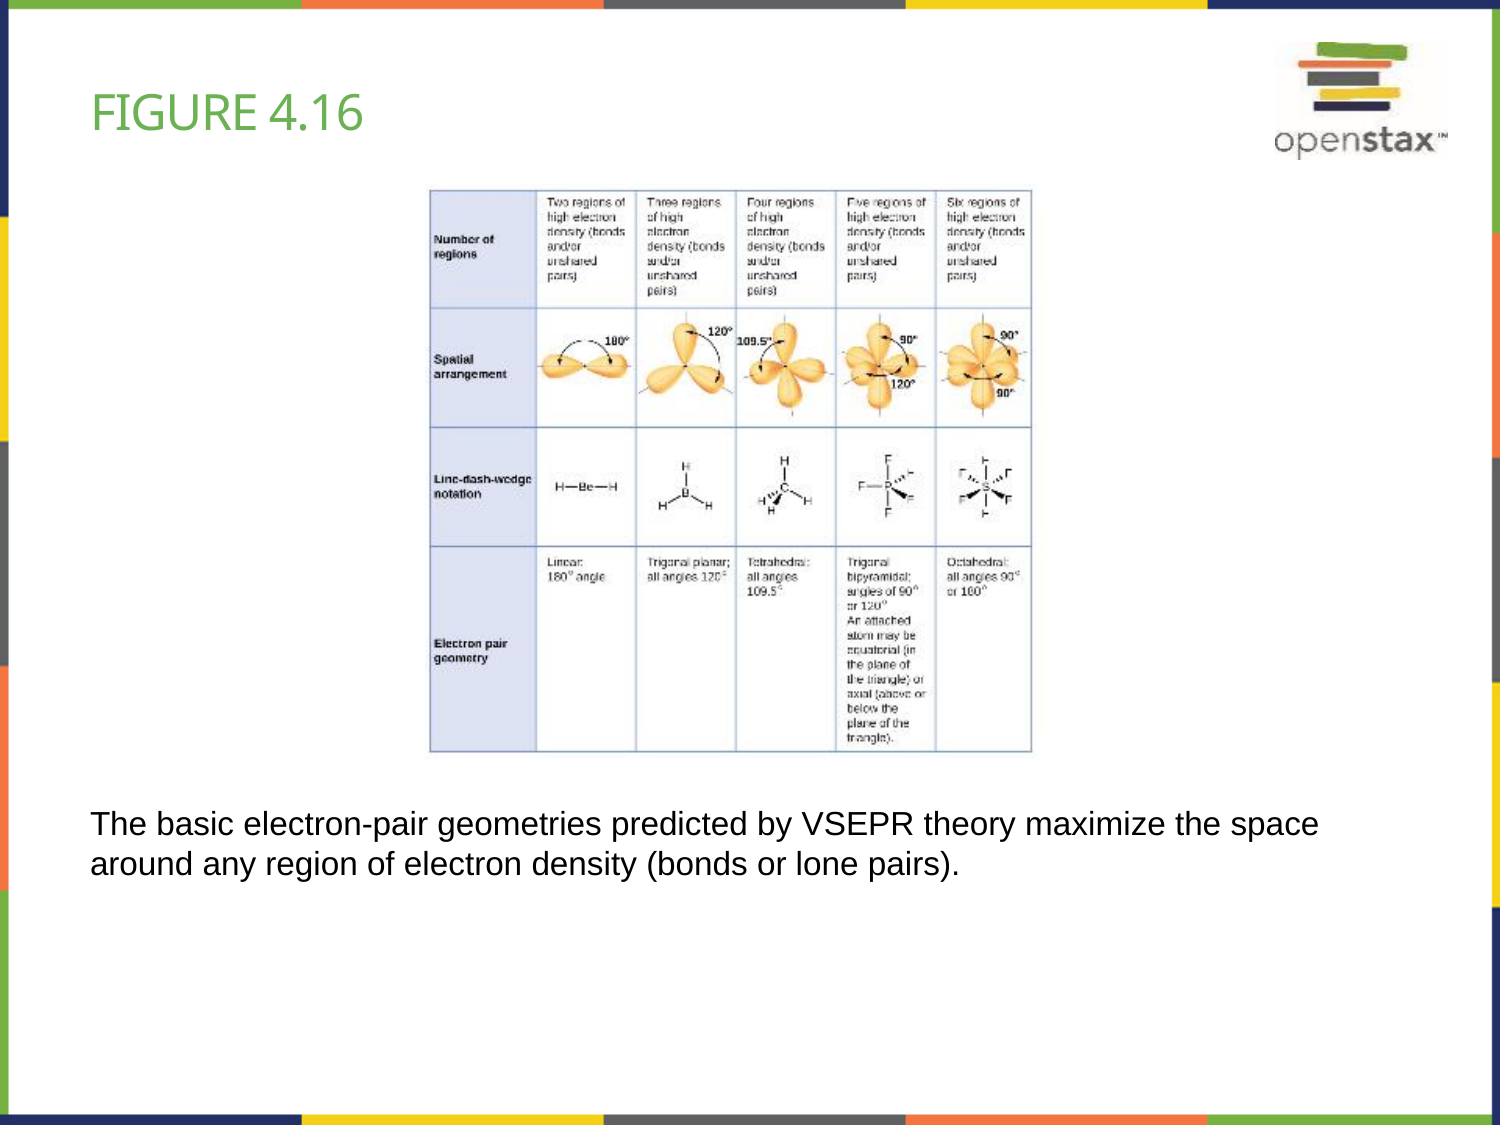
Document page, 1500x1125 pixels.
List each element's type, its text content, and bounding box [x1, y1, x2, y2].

list The basic electron-pair geometries predicted by VSEPR theory maximize the space around any region of electron density (bonds or lone pairs). [75, 794, 1398, 986]
picture [0, 0, 1500, 1125]
title Figure 4.16 [75, 39, 1398, 148]
